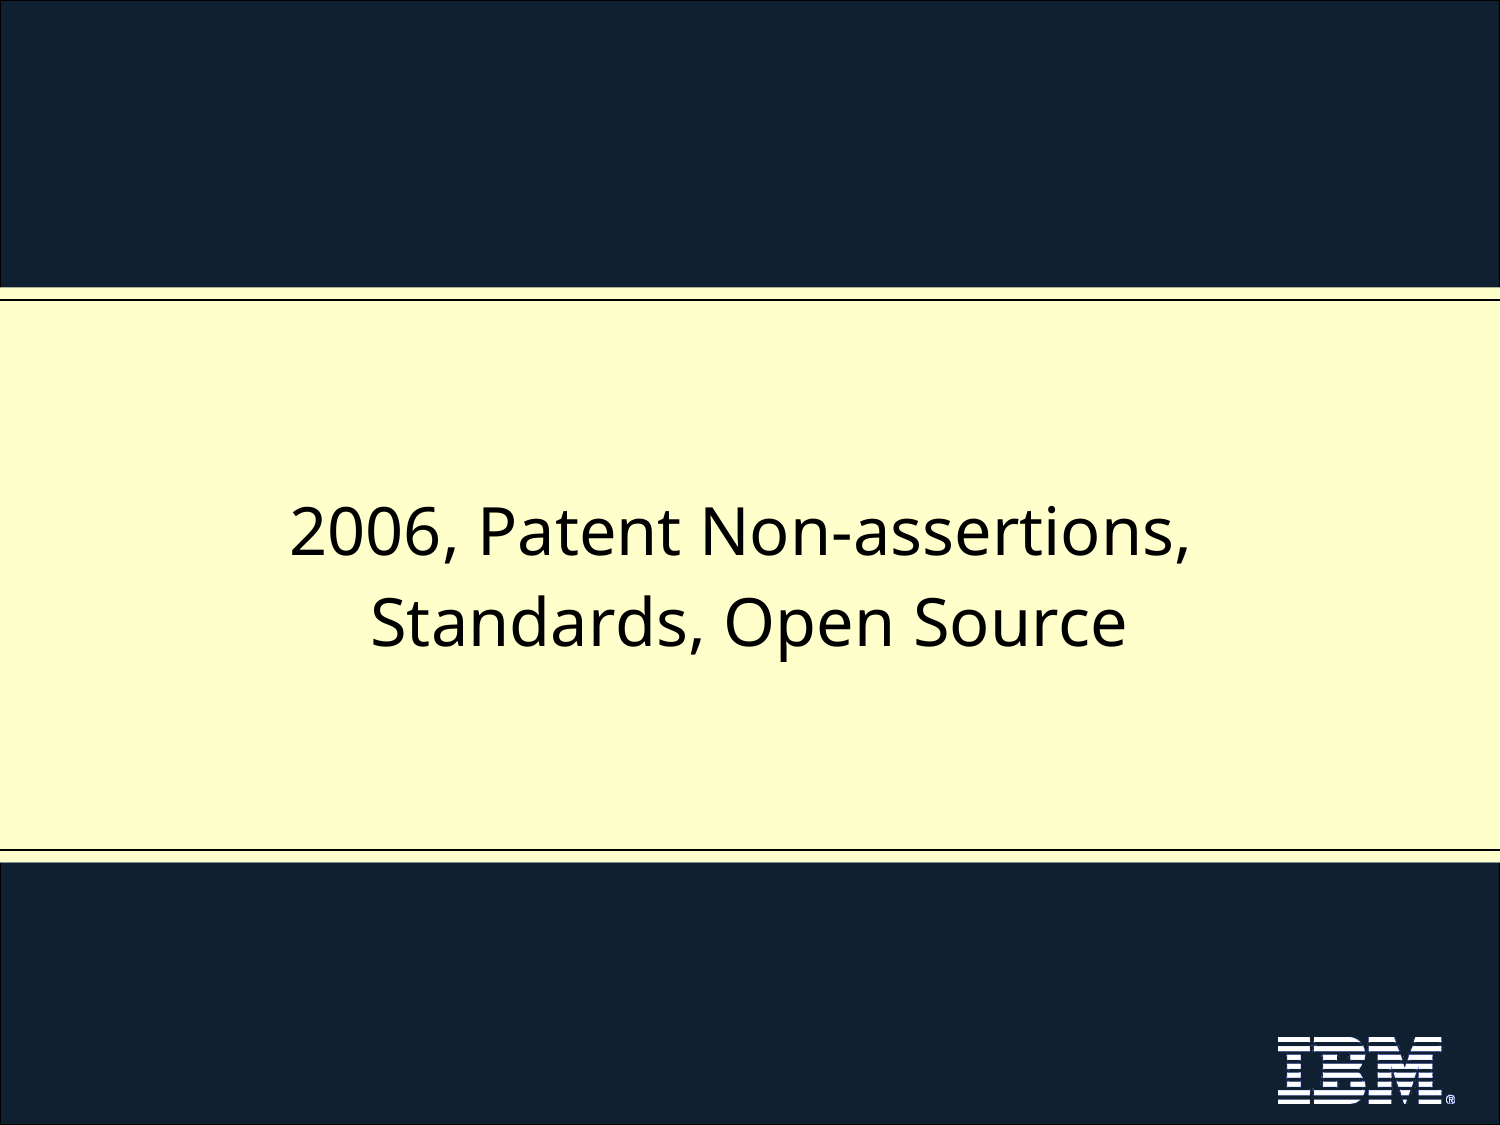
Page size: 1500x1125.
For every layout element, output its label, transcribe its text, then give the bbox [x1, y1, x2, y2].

text_box 2006, Patent Non-assertions, Standards, Open Source [0, 301, 1500, 849]
text_box 2006, Patent Non-assertions, Standards, Open Source [0, 287, 1500, 299]
text_box 2006, Patent Non-assertions, Standards, Open Source [0, 851, 1500, 863]
picture [1278, 1037, 1484, 1104]
